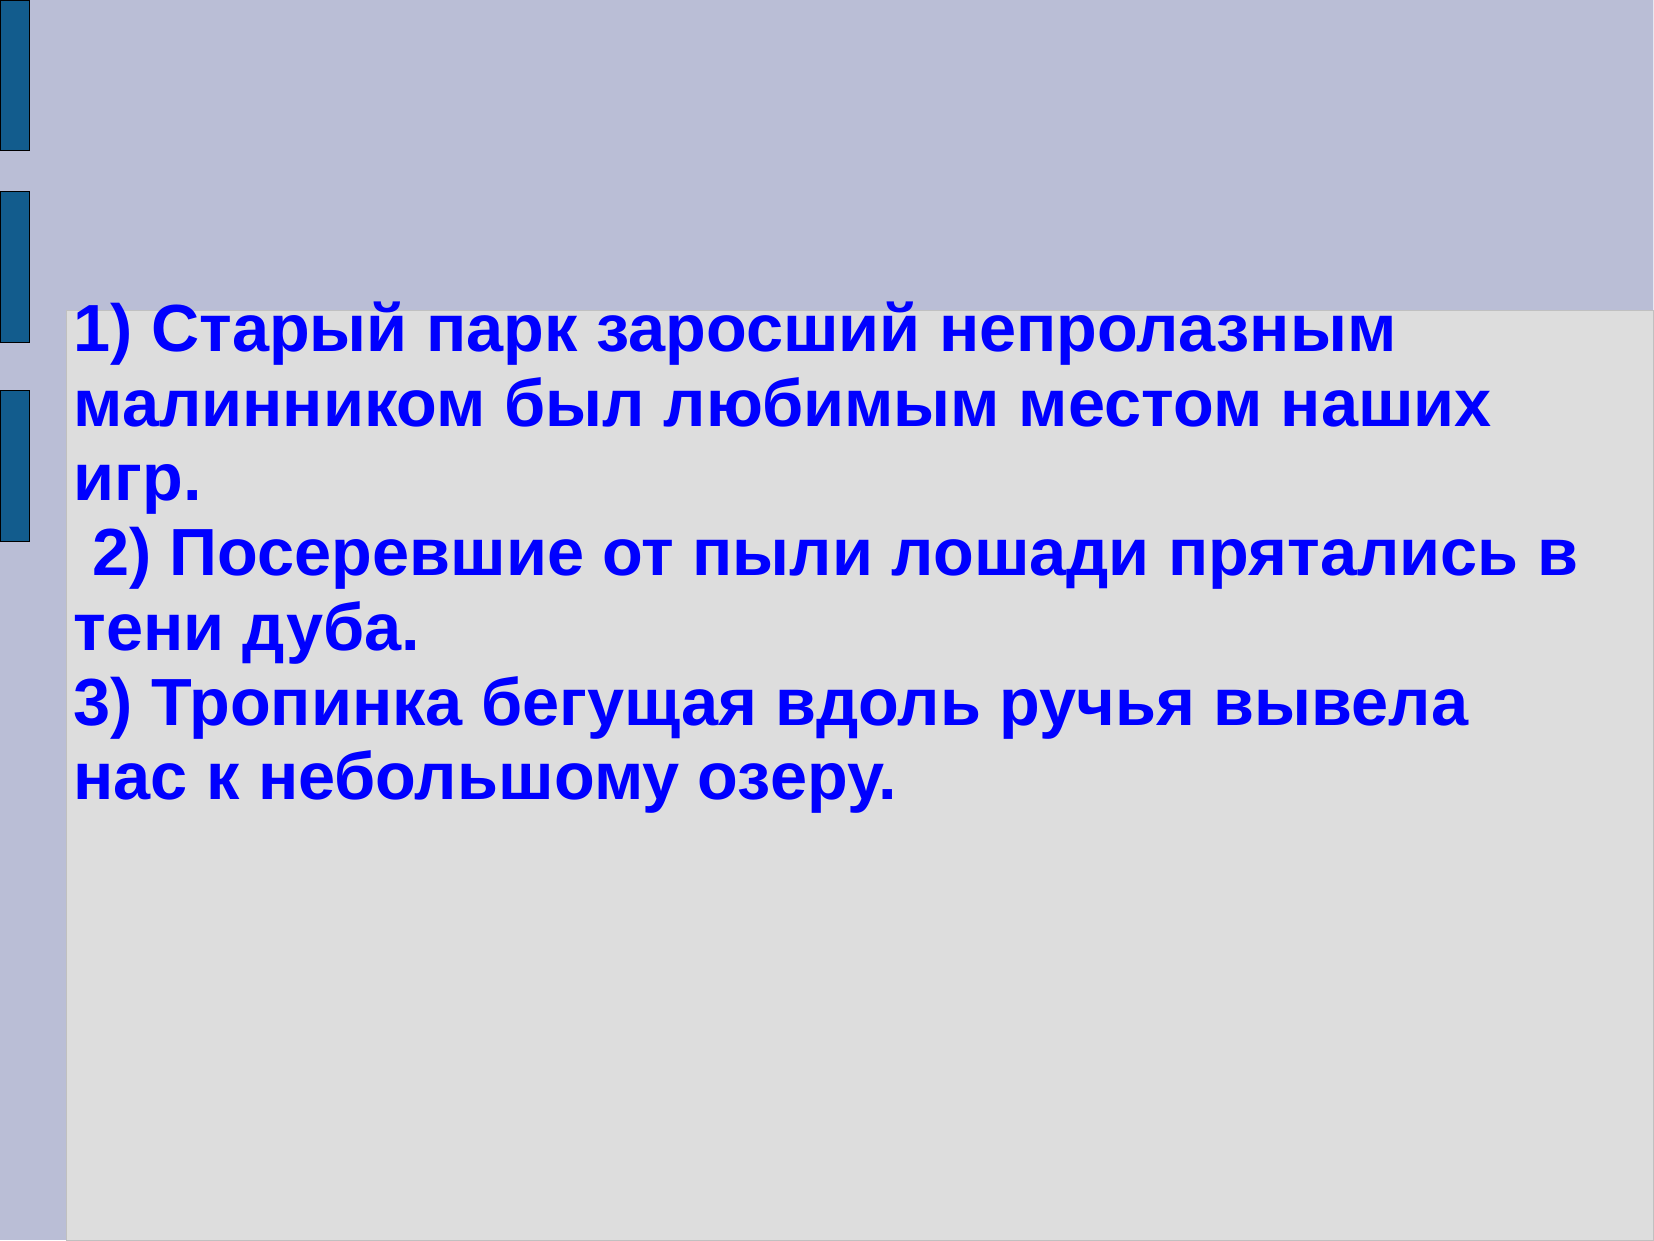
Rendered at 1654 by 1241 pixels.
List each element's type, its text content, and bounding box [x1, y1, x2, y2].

text_box 1) Старый парк заросший непролазным малинником был любимым местом наших игр. 2) Посеревшие от пыли лошади прятались в тени дуба. 3) Тропинка бегущая вдоль ручья вывела нас к небольшому озеру. [59, 59, 1595, 852]
